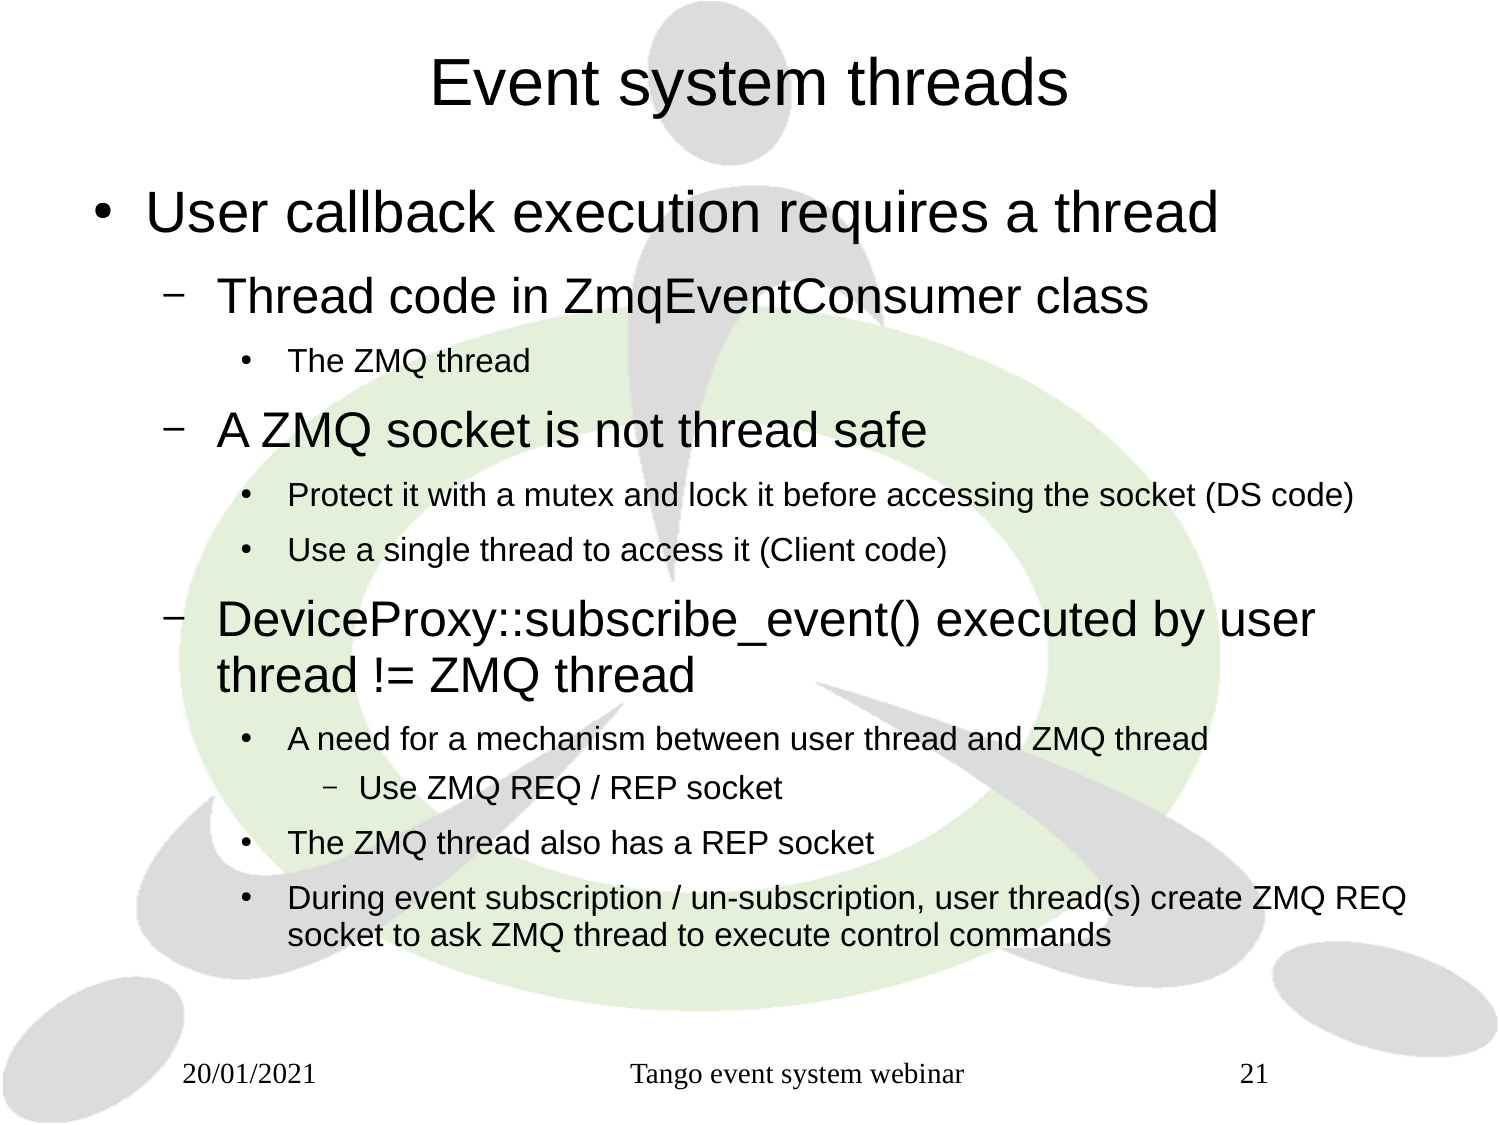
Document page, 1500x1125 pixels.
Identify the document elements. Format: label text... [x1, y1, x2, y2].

picture [0, 0, 1500, 1125]
list User callback execution requires a thread Thread code in ZmqEventConsumer class The ZMQ thread A ZMQ socket is not thread safe Protect it with a mutex and lock it before accessing the socket (DS code) Use a single thread to access it (Client code) DeviceProxy::subscribe_event() executed by user thread != ZMQ thread A need for a mechanism between user thread and ZMQ thread Use ZMQ REQ / REP socket The ZMQ thread also has a REP socket During event subscription / un-subscription, user thread(s) create ZMQ REQ socket to ask ZMQ thread to execute control commands [75, 179, 1425, 991]
title Event system threads [75, 29, 1426, 136]
